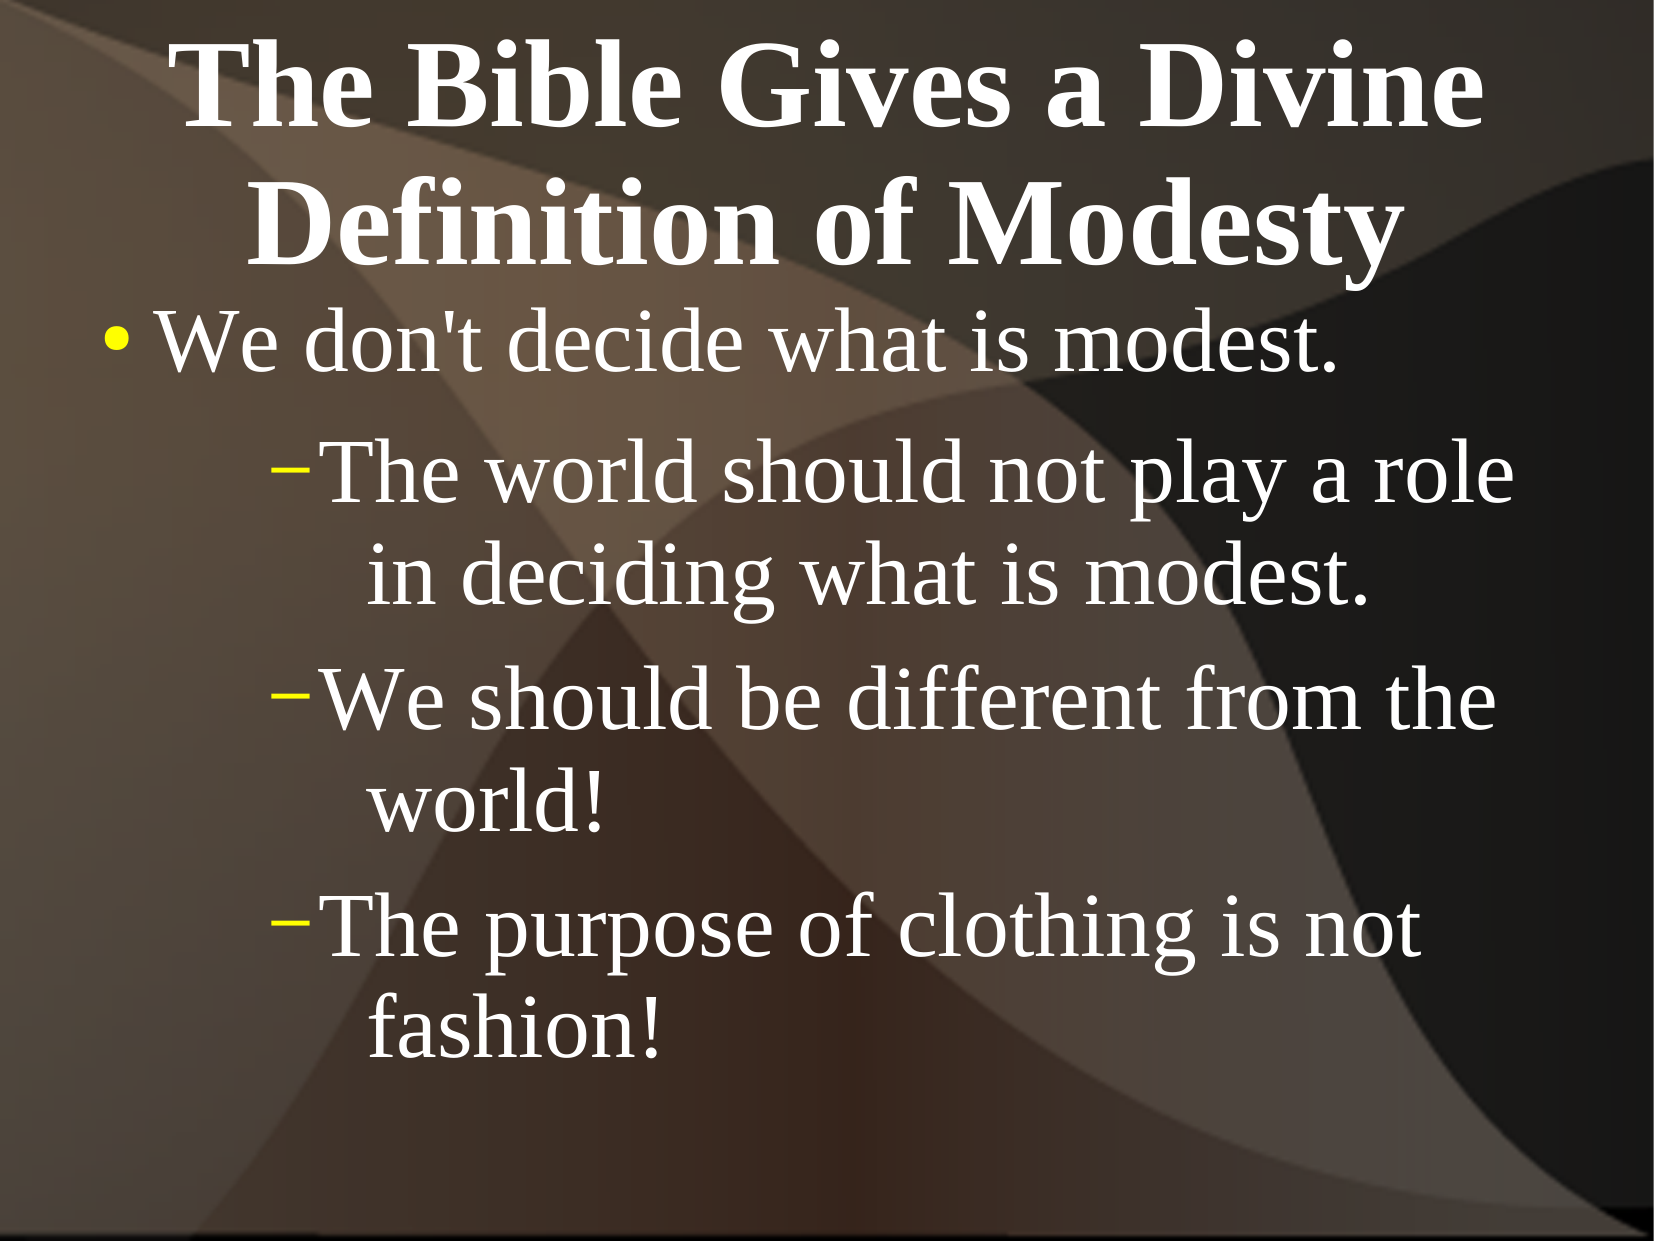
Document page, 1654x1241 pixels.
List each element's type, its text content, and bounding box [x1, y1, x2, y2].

list We don't decide what is modest. The world should not play a role in deciding what is modest. We should be different from the world! The purpose of clothing is not fashion! [82, 290, 1571, 1109]
picture [0, 0, 1654, 1241]
title The Bible Gives a Divine Definition of Modesty [82, 14, 1571, 290]
